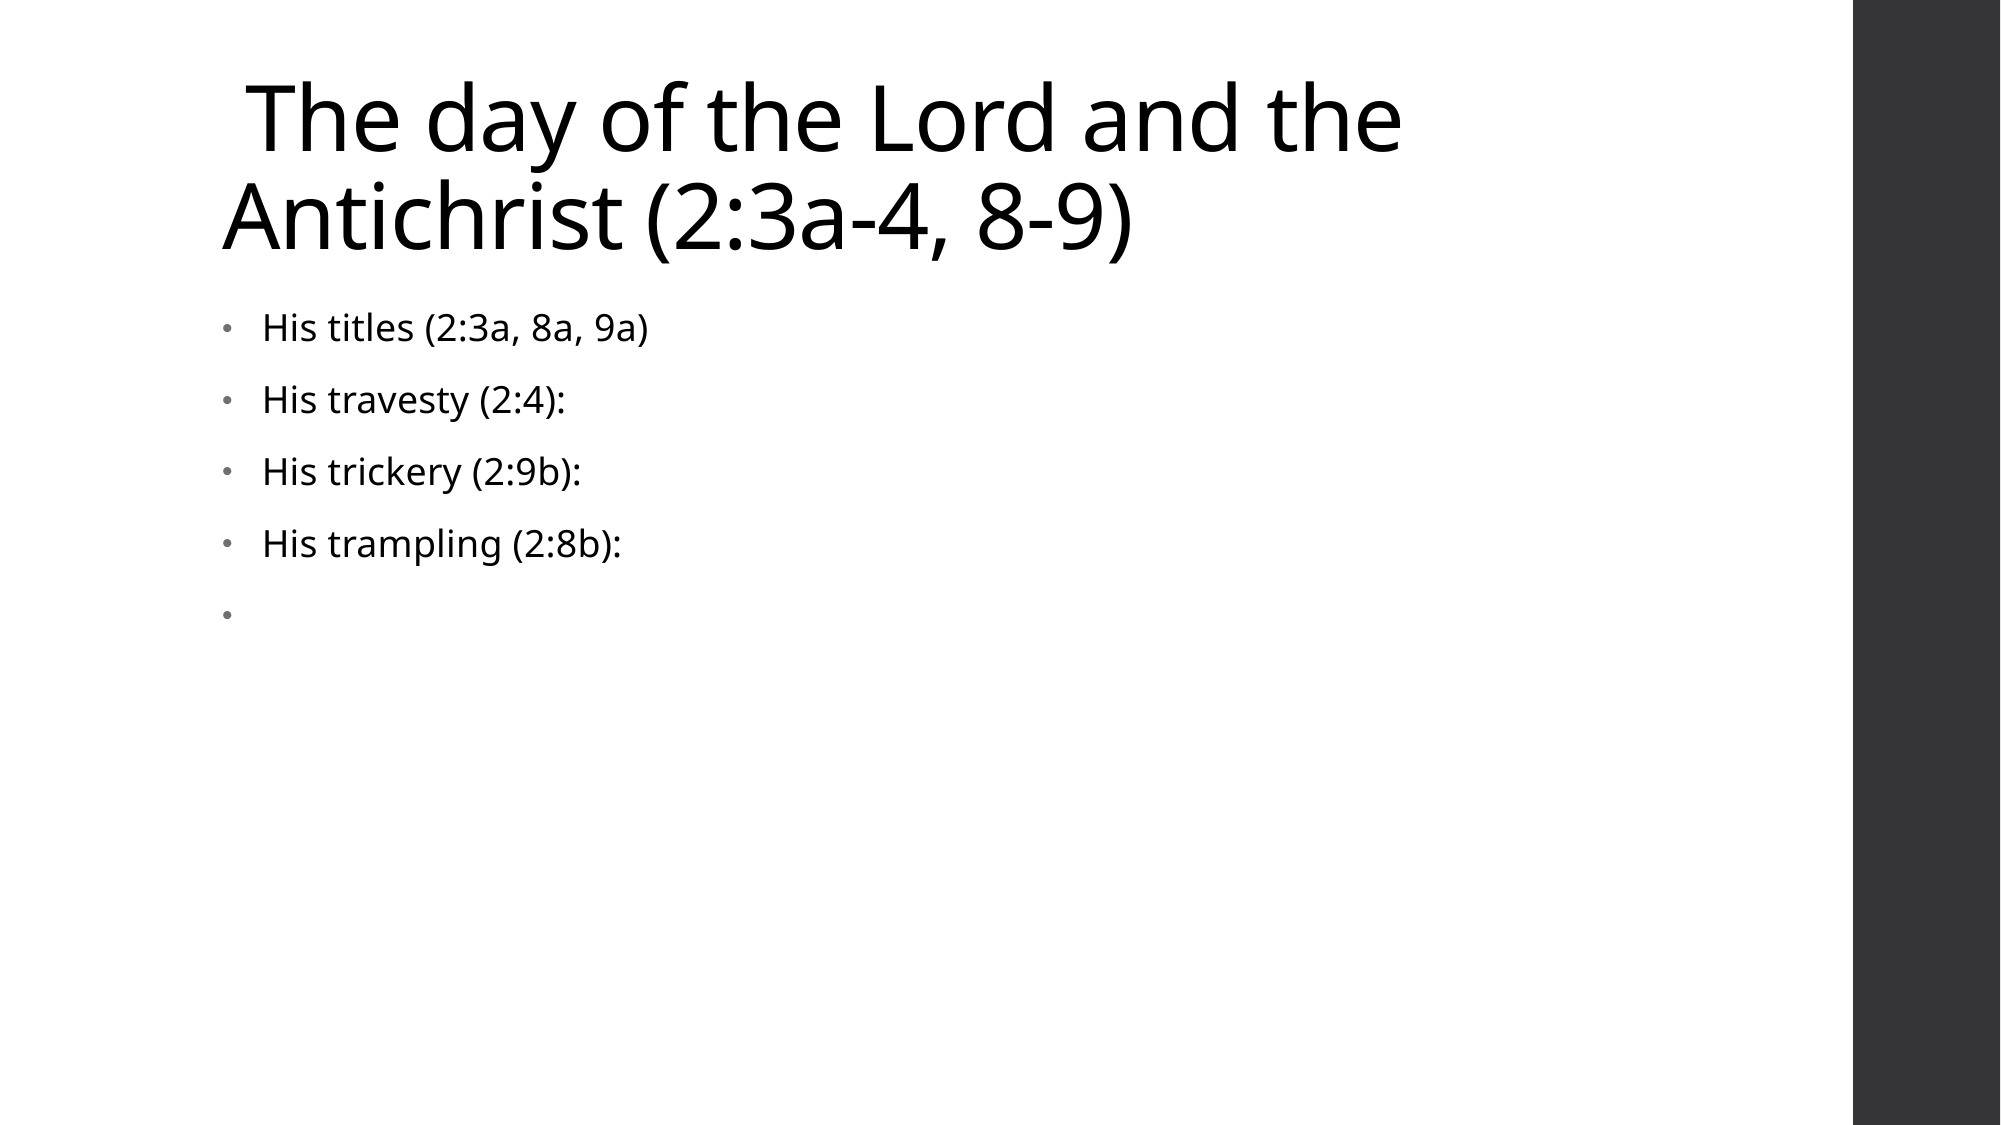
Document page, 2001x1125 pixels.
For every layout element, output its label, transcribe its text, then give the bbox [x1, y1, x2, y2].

title The day of the Lord and the Antichrist (2:3a-4, 8-9) [206, 60, 1797, 278]
list His titles (2:3a, 8a, 9a) His travesty (2:4): His trickery (2:9b): His trampling (2:8b): [206, 299, 1617, 1014]
